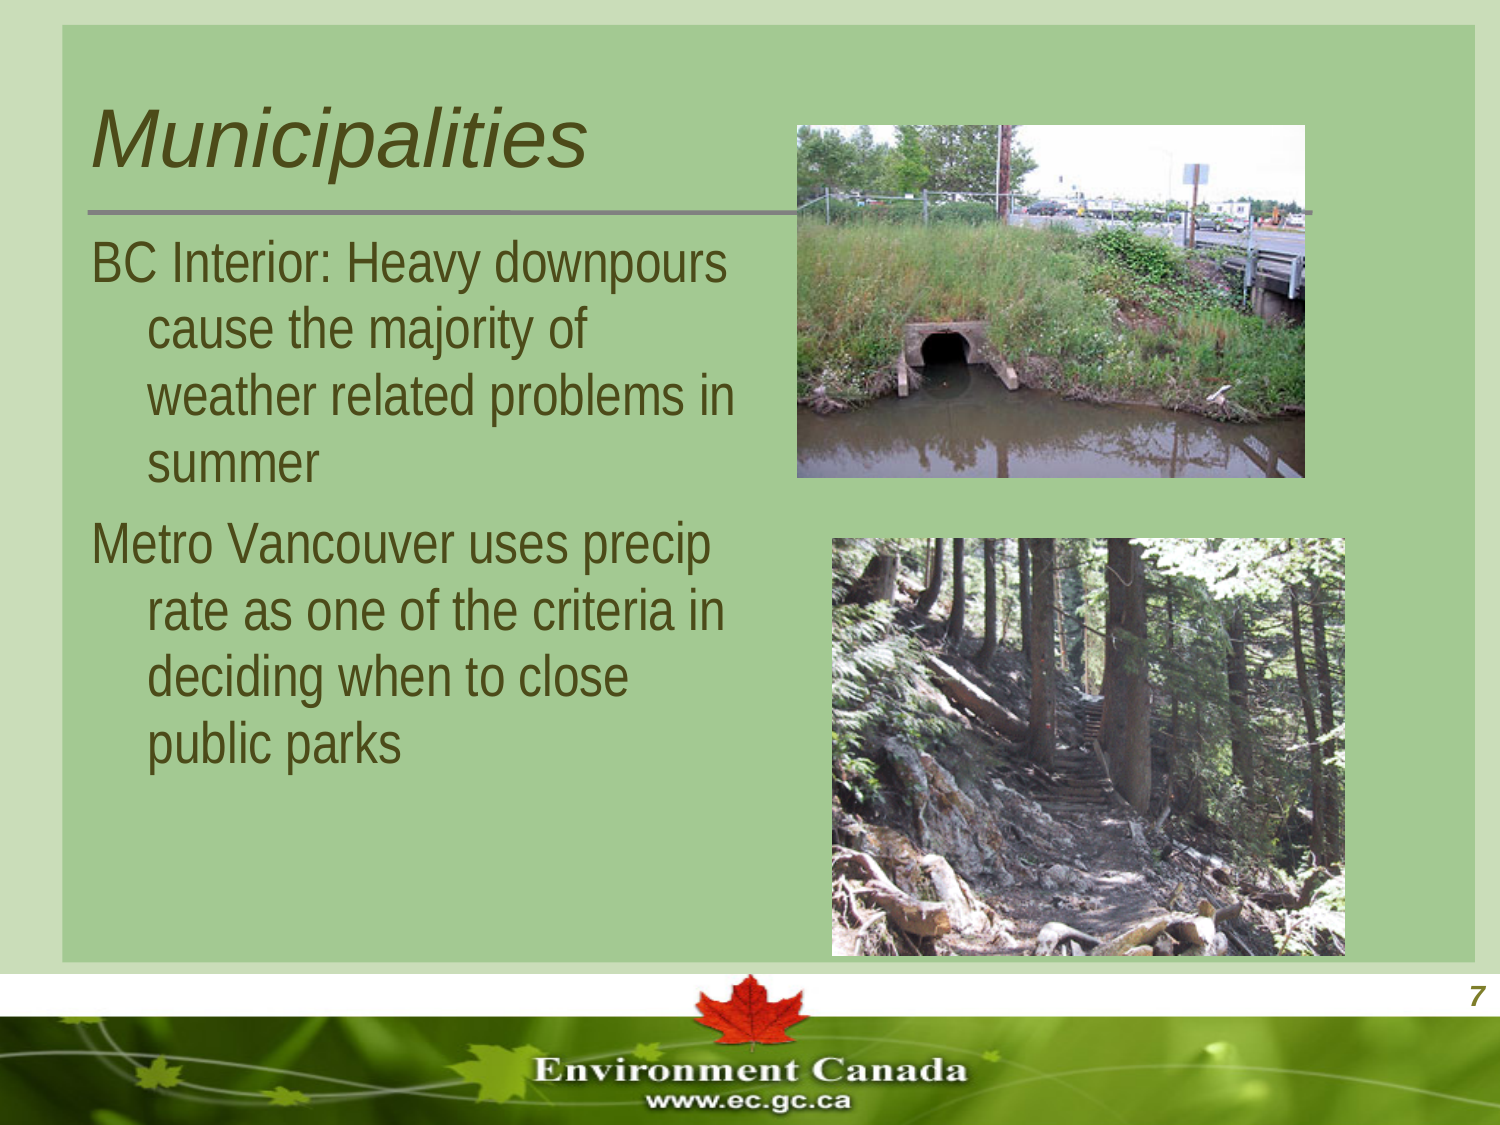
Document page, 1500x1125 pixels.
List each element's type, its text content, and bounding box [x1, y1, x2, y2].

picture [797, 125, 1305, 478]
picture [832, 538, 1345, 956]
picture [0, 974, 1500, 1125]
text_box Municipalities [75, 45, 1471, 233]
text_box <number> [1149, 971, 1500, 1051]
text_box BC Interior: Heavy downpours cause the majority of weather related problems in summer Metro Vancouver uses precip rate as one of the criteria in deciding when to close public parks [76, 220, 763, 963]
